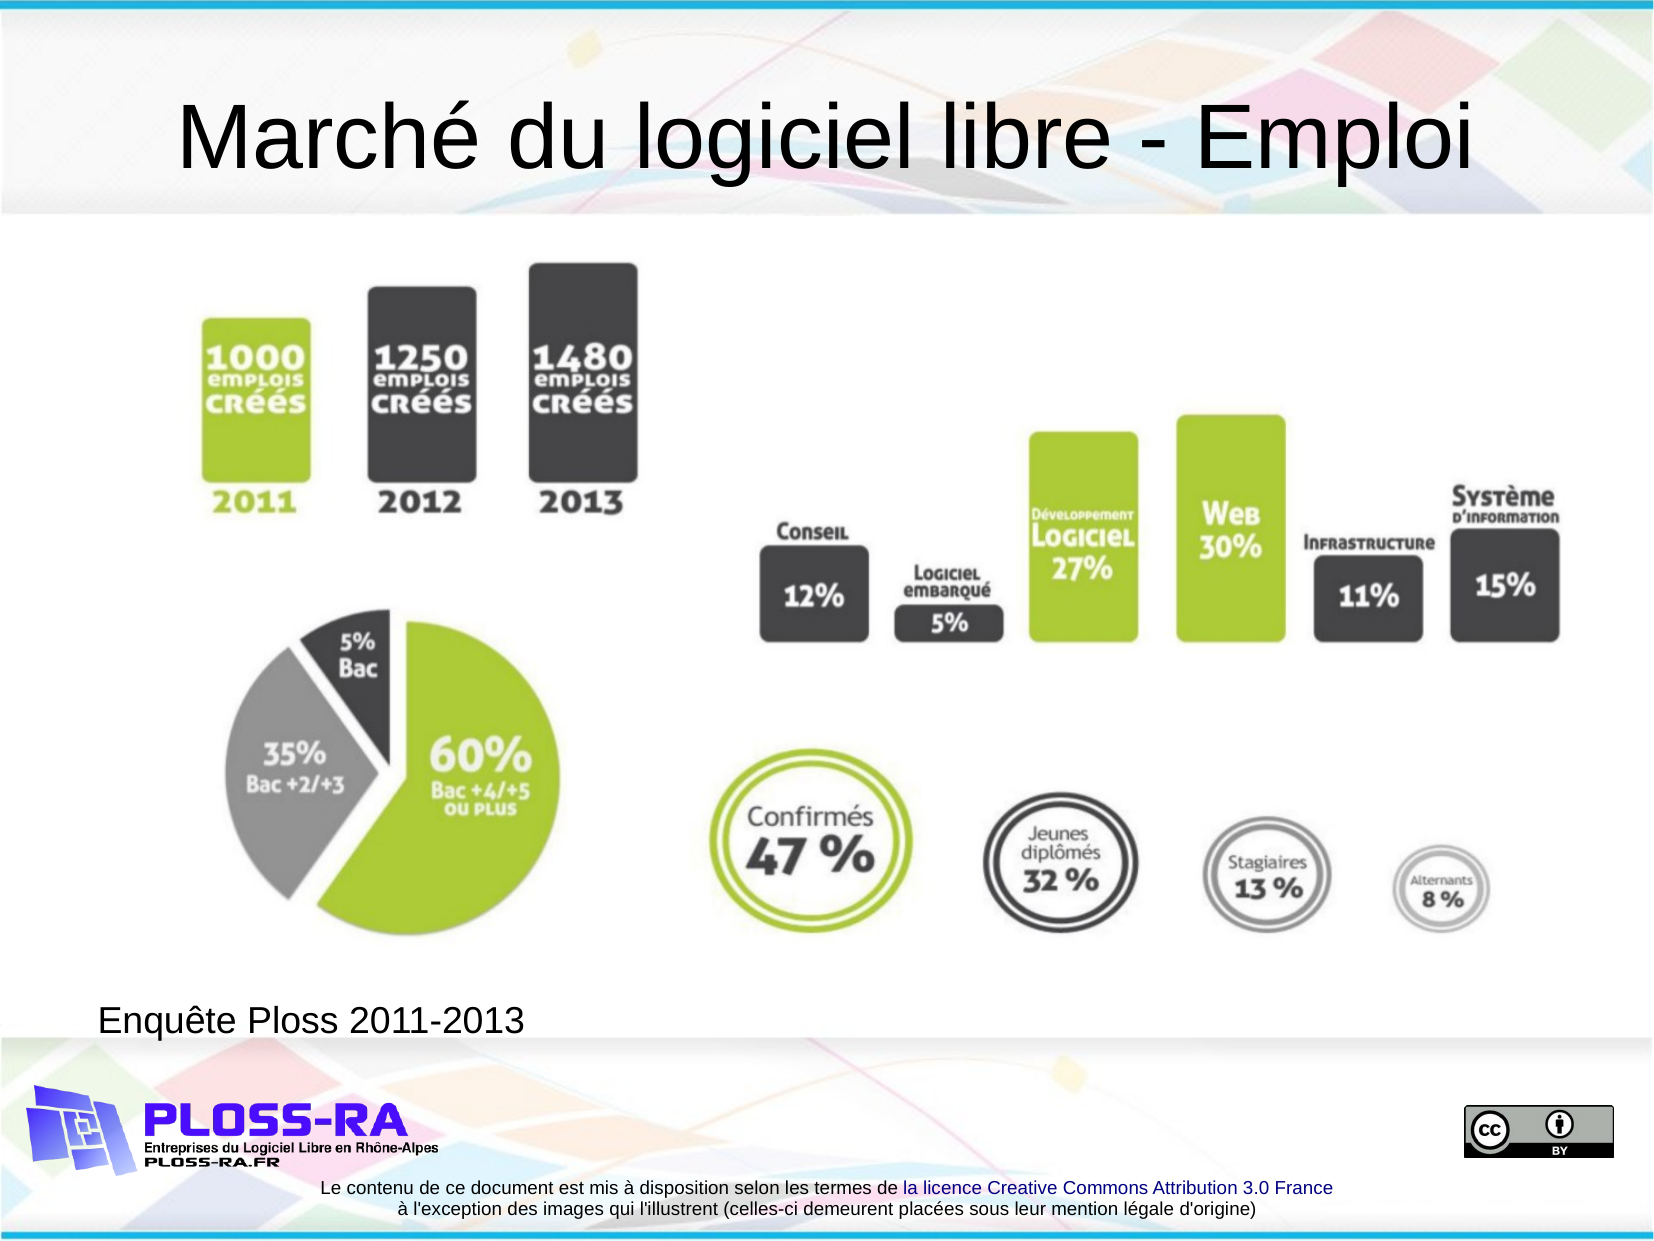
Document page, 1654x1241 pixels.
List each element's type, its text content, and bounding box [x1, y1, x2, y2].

picture [0, 1024, 1654, 1241]
picture [649, 720, 1549, 980]
text_box Enquête Ploss 2011-2013 [82, 992, 1205, 1049]
title Marché du logiciel libre - Emploi [82, 49, 1571, 225]
picture [0, 0, 1654, 216]
picture [120, 229, 1607, 656]
picture [212, 578, 567, 958]
